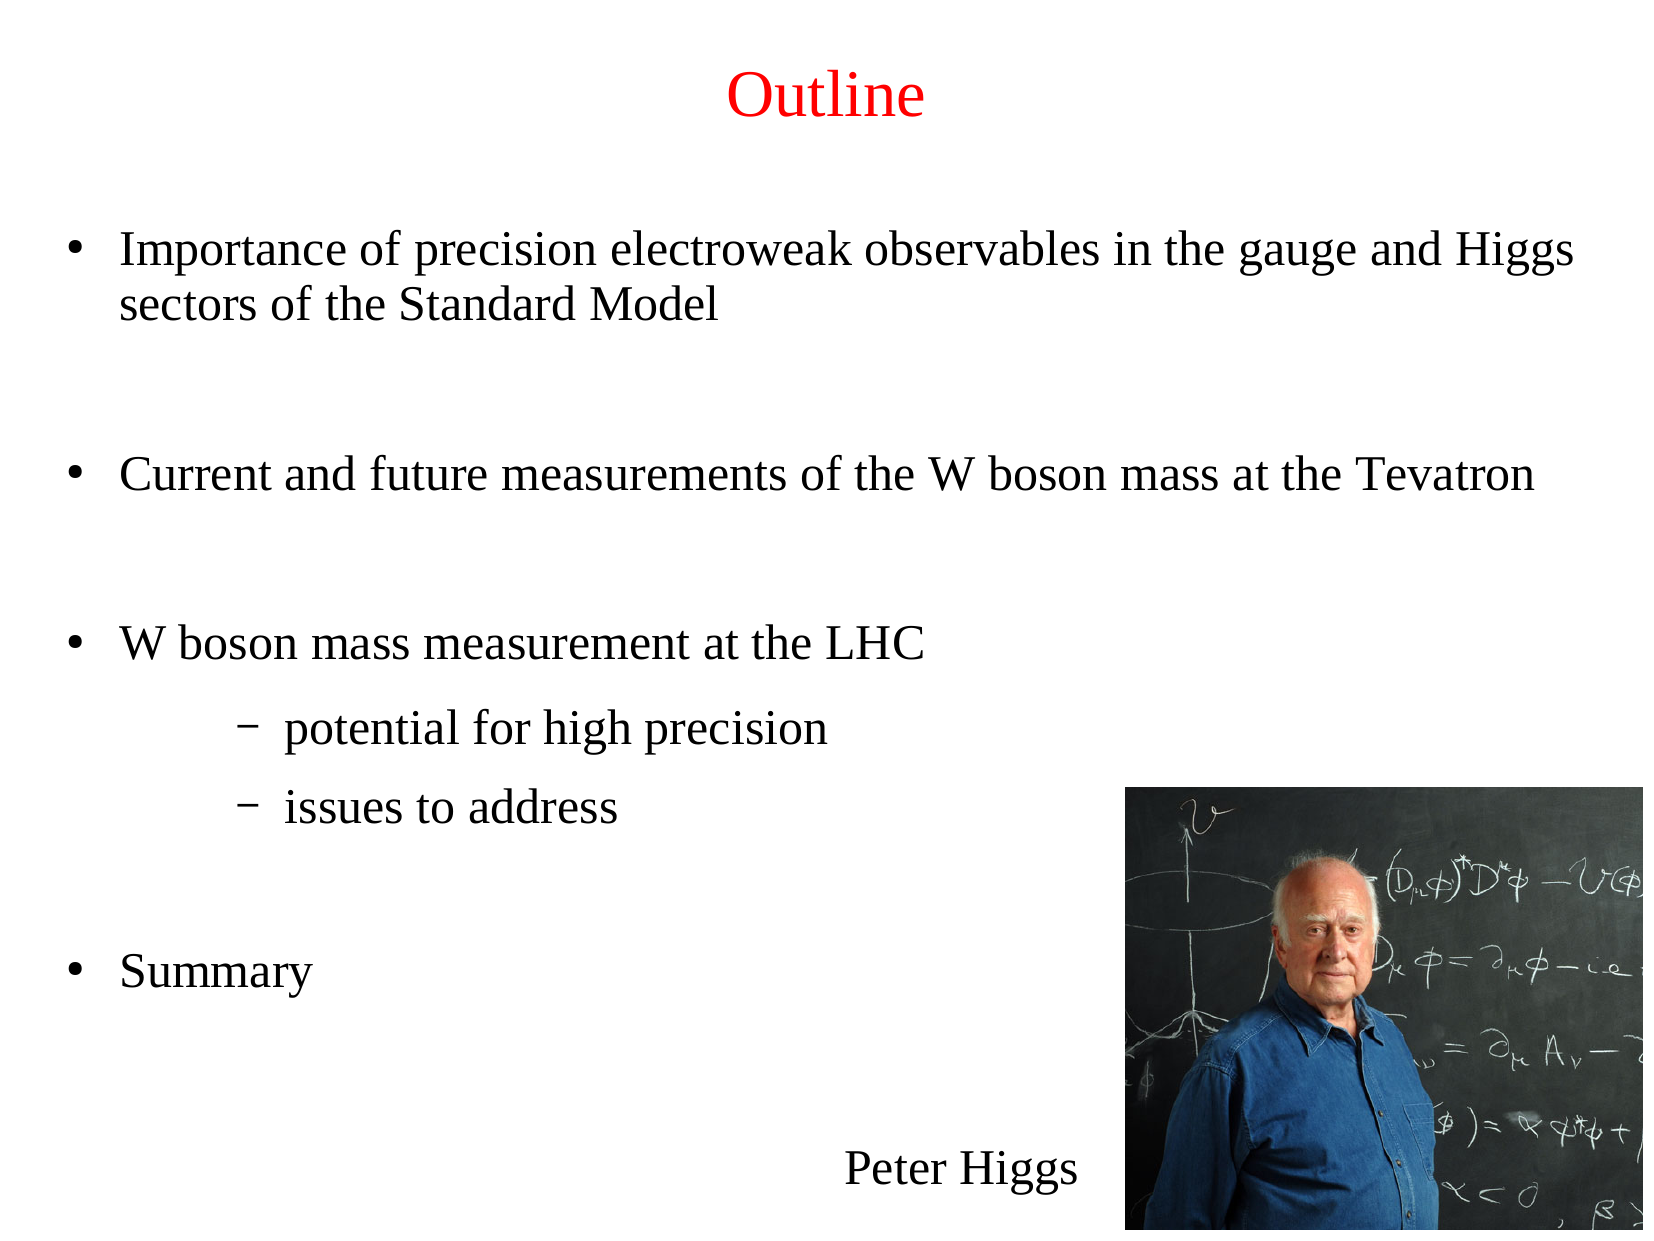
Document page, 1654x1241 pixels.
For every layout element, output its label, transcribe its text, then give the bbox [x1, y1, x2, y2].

title Outline [128, 0, 1541, 190]
list Importance of precision electroweak observables in the gauge and Higgs sectors of the Standard Model Current and future measurements of the W boson mass at the Tevatron W boson mass measurement at the LHC potential for high precision issues to address Summary [48, 220, 1582, 1083]
picture [1125, 787, 1643, 1230]
text_box Peter Higgs [844, 1139, 1079, 1196]
